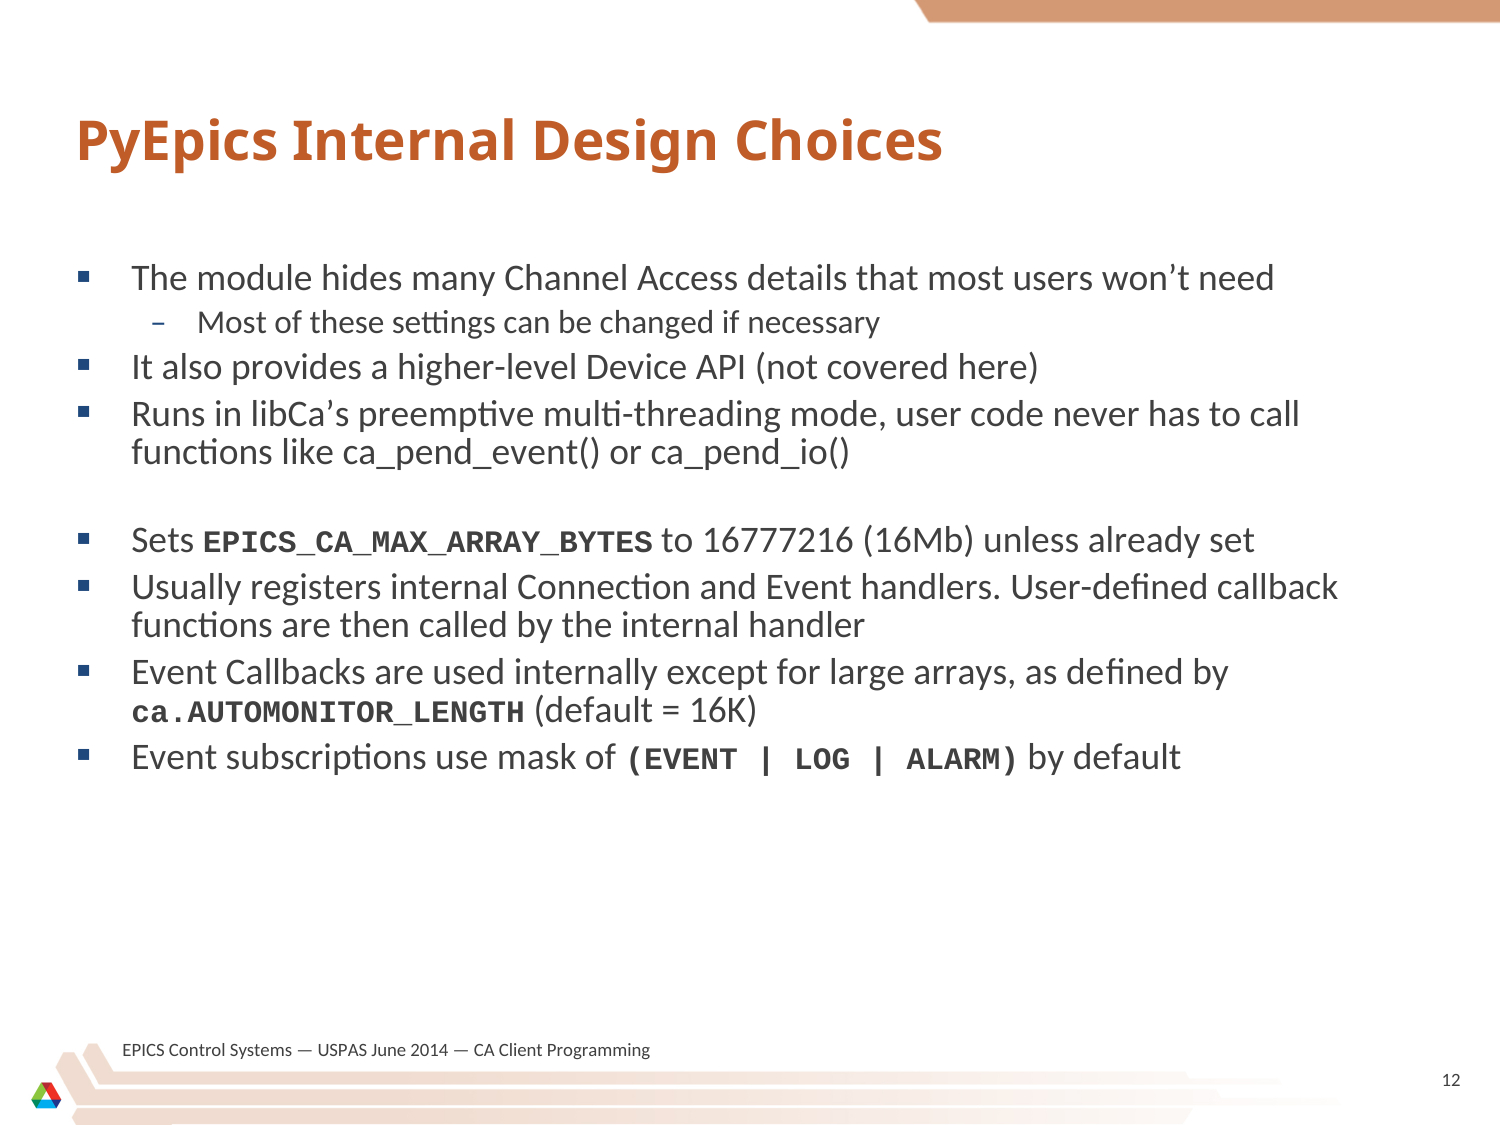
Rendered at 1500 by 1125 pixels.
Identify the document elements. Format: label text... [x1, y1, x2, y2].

picture [0, 0, 1500, 24]
list The module hides many Channel Access details that most users won’t need Most of these settings can be changed if necessary It also provides a higher-level Device API (not covered here) Runs in libCa’s preemptive multi-threading mode, user code never has to call functions like ca_pend_event() or ca_pend_io() Sets EPICS_CA_MAX_ARRAY_BYTES to 16777216 (16Mb) unless already set Usually registers internal Connection and Event handlers. User-deﬁned callback functions are then called by the internal handler Event Callbacks are used internally except for large arrays, as defined by ca.AUTOMONITOR_LENGTH (default = 16K) Event subscriptions use mask of (EVENT | LOG | ALARM) by default [75, 262, 1426, 916]
picture [0, 1037, 1500, 1125]
title PyEpics Internal Design Choices [75, 45, 1426, 233]
